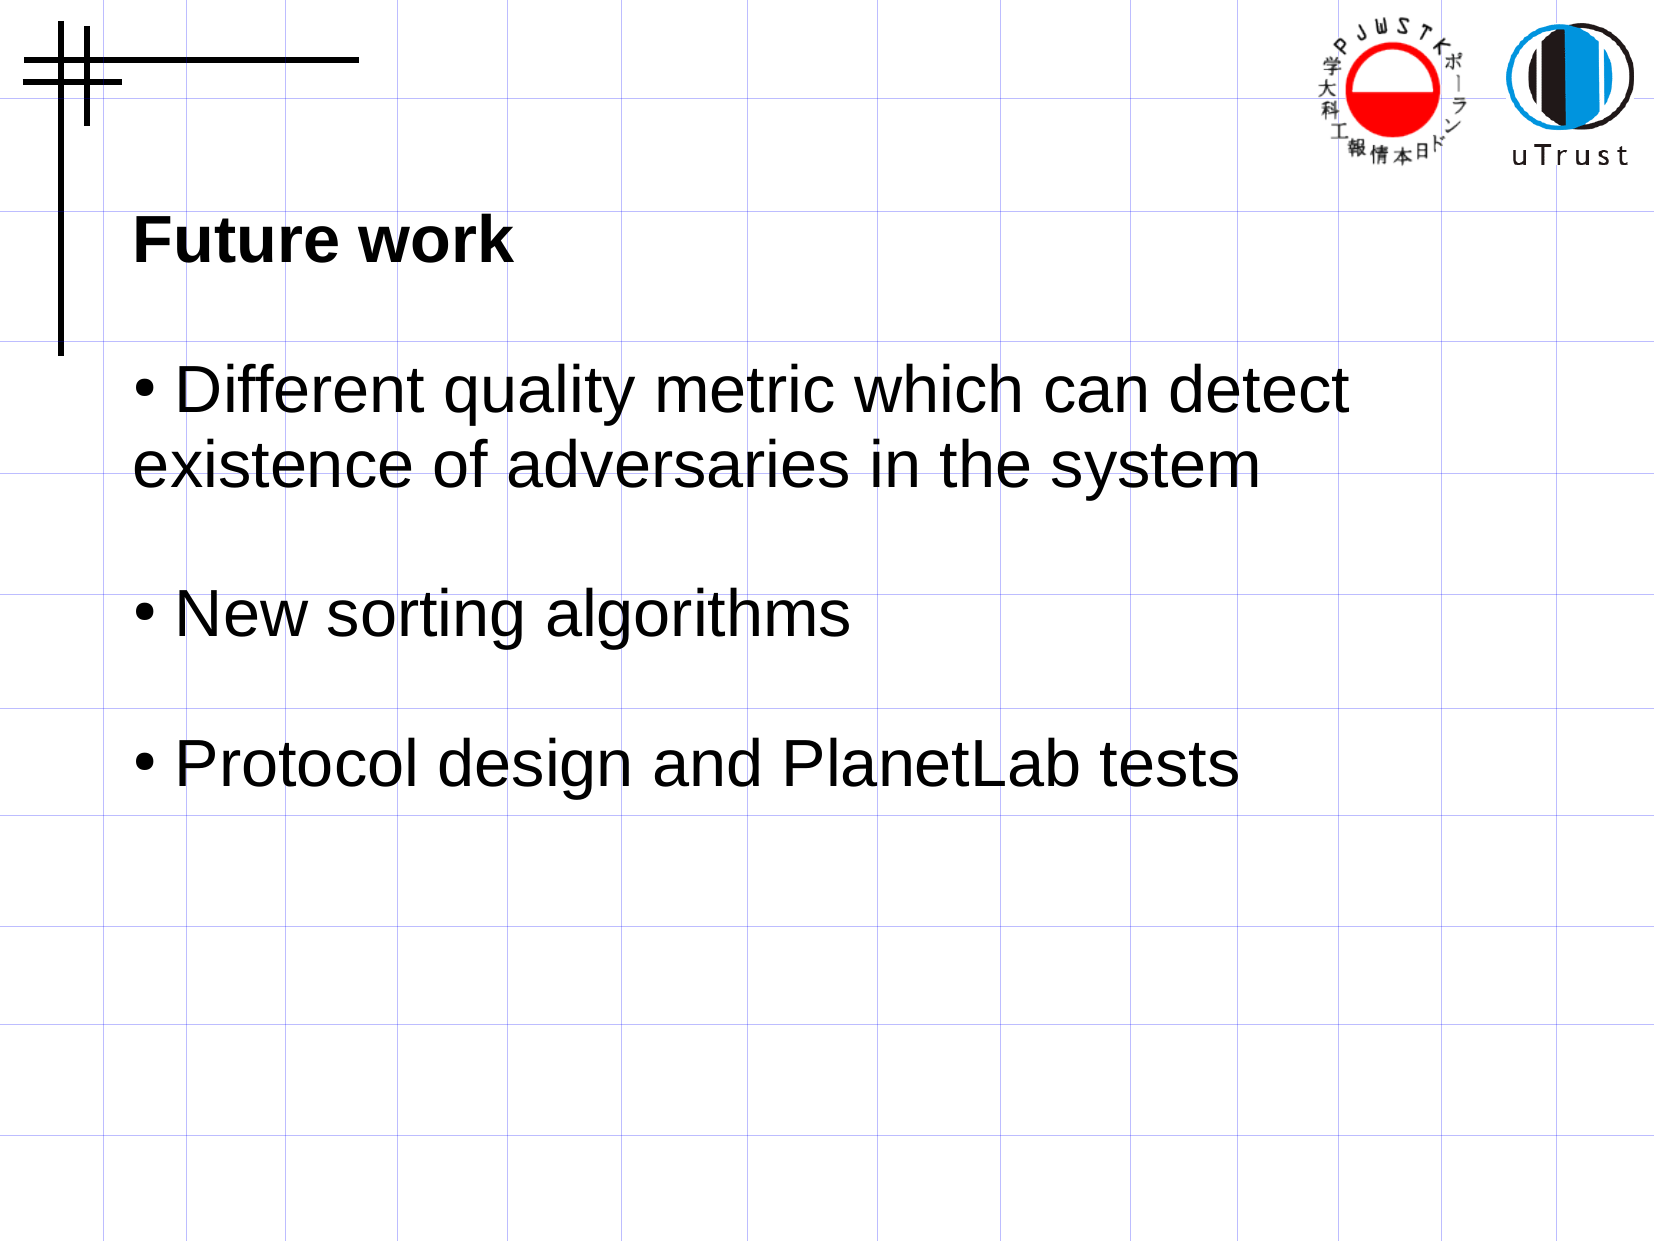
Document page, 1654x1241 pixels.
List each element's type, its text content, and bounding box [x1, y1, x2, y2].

picture [1304, 0, 1479, 178]
picture [1512, 30, 1565, 125]
text_box Future work Different quality metric which can detect existence of adversaries in the system New sorting algorithms Protocol design and PlanetLab tests [118, 194, 1395, 958]
picture [1506, 23, 1634, 165]
